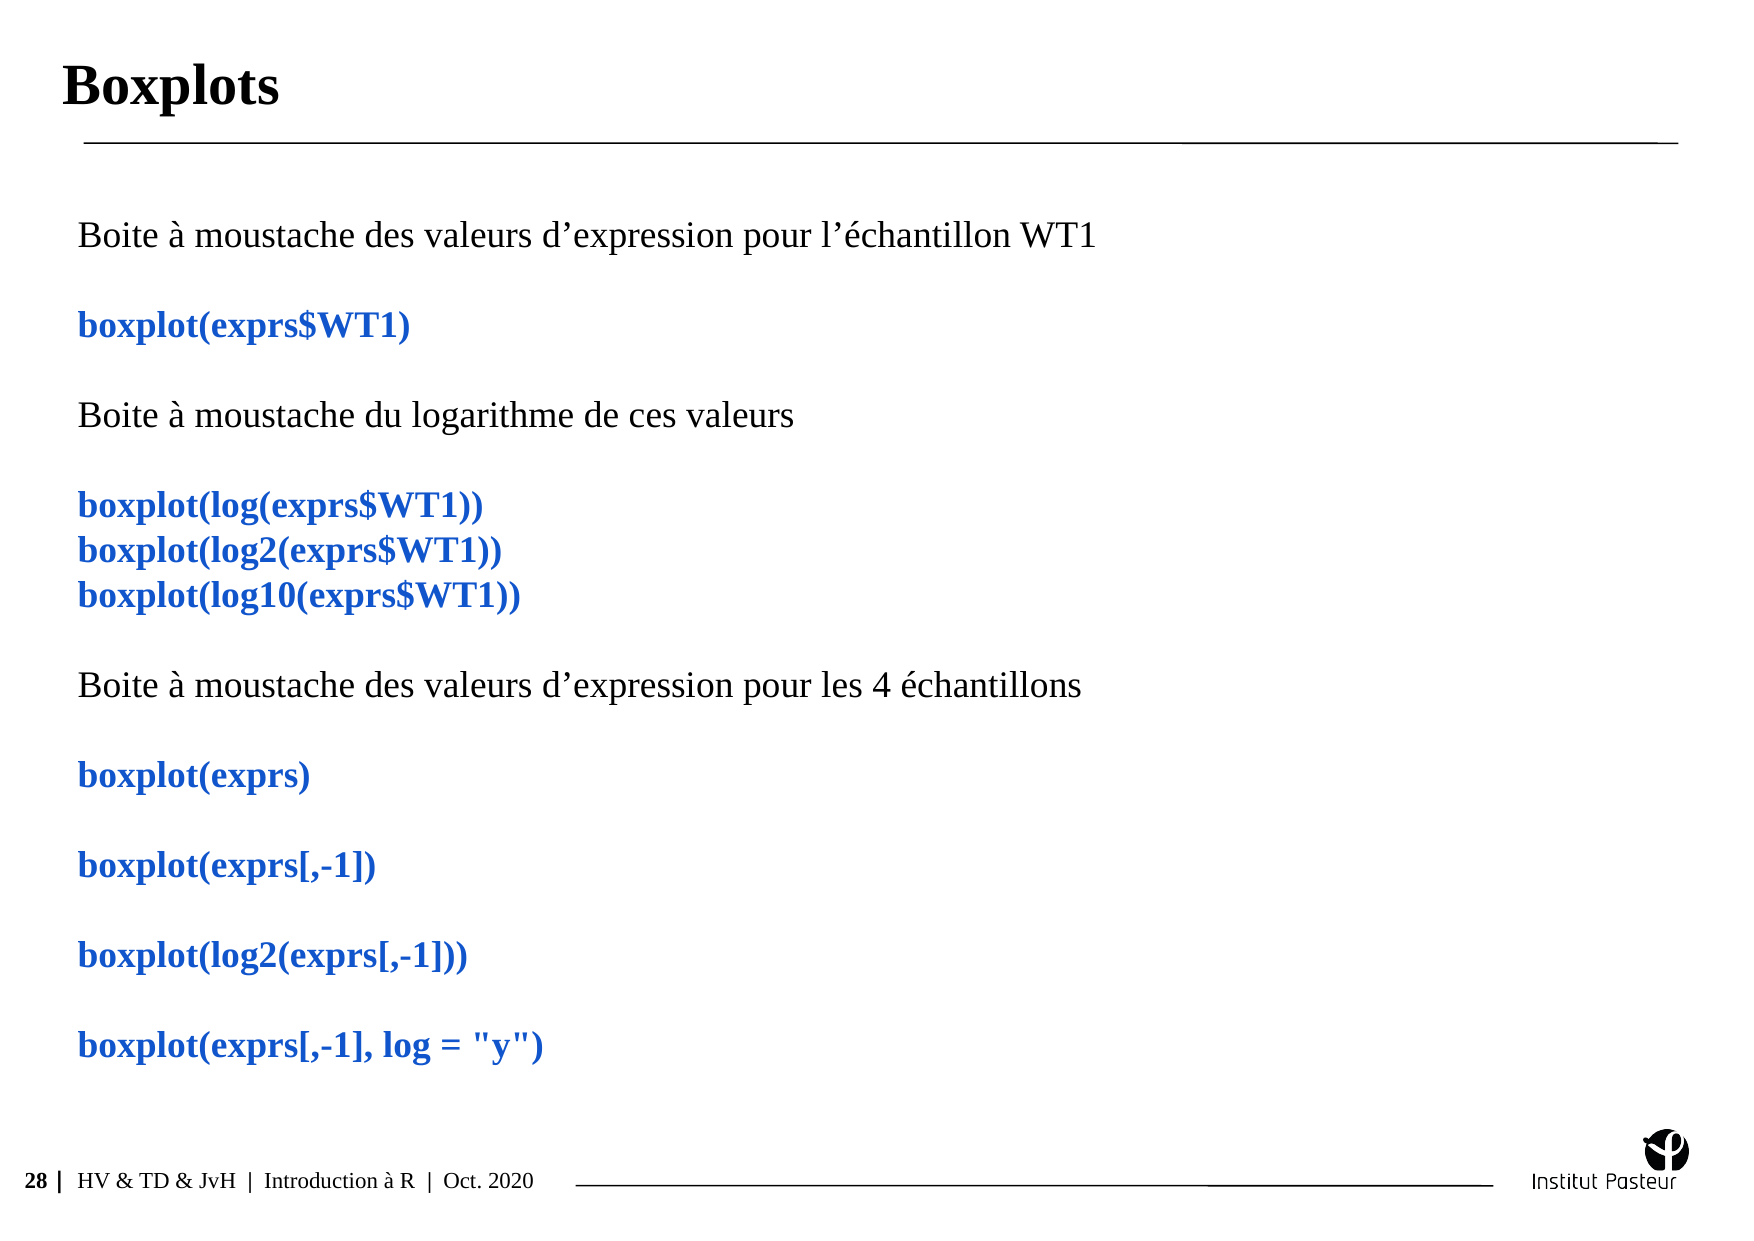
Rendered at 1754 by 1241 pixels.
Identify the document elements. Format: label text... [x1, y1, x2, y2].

list Boite à moustache des valeurs d’expression pour l’échantillon WT1 boxplot(exprs$WT1) Boite à moustache du logarithme de ces valeurs boxplot(log(exprs$WT1)) boxplot(log2(exprs$WT1)) boxplot(log10(exprs$WT1)) Boite à moustache des valeurs d’expression pour les 4 échantillons boxplot(exprs) boxplot(exprs[,-1]) boxplot(log2(exprs[,-1])) boxplot(exprs[,-1], log = "y") [62, 194, 1692, 1152]
picture [1533, 1152, 1689, 1189]
text_box Boxplots [62, 2, 1692, 160]
